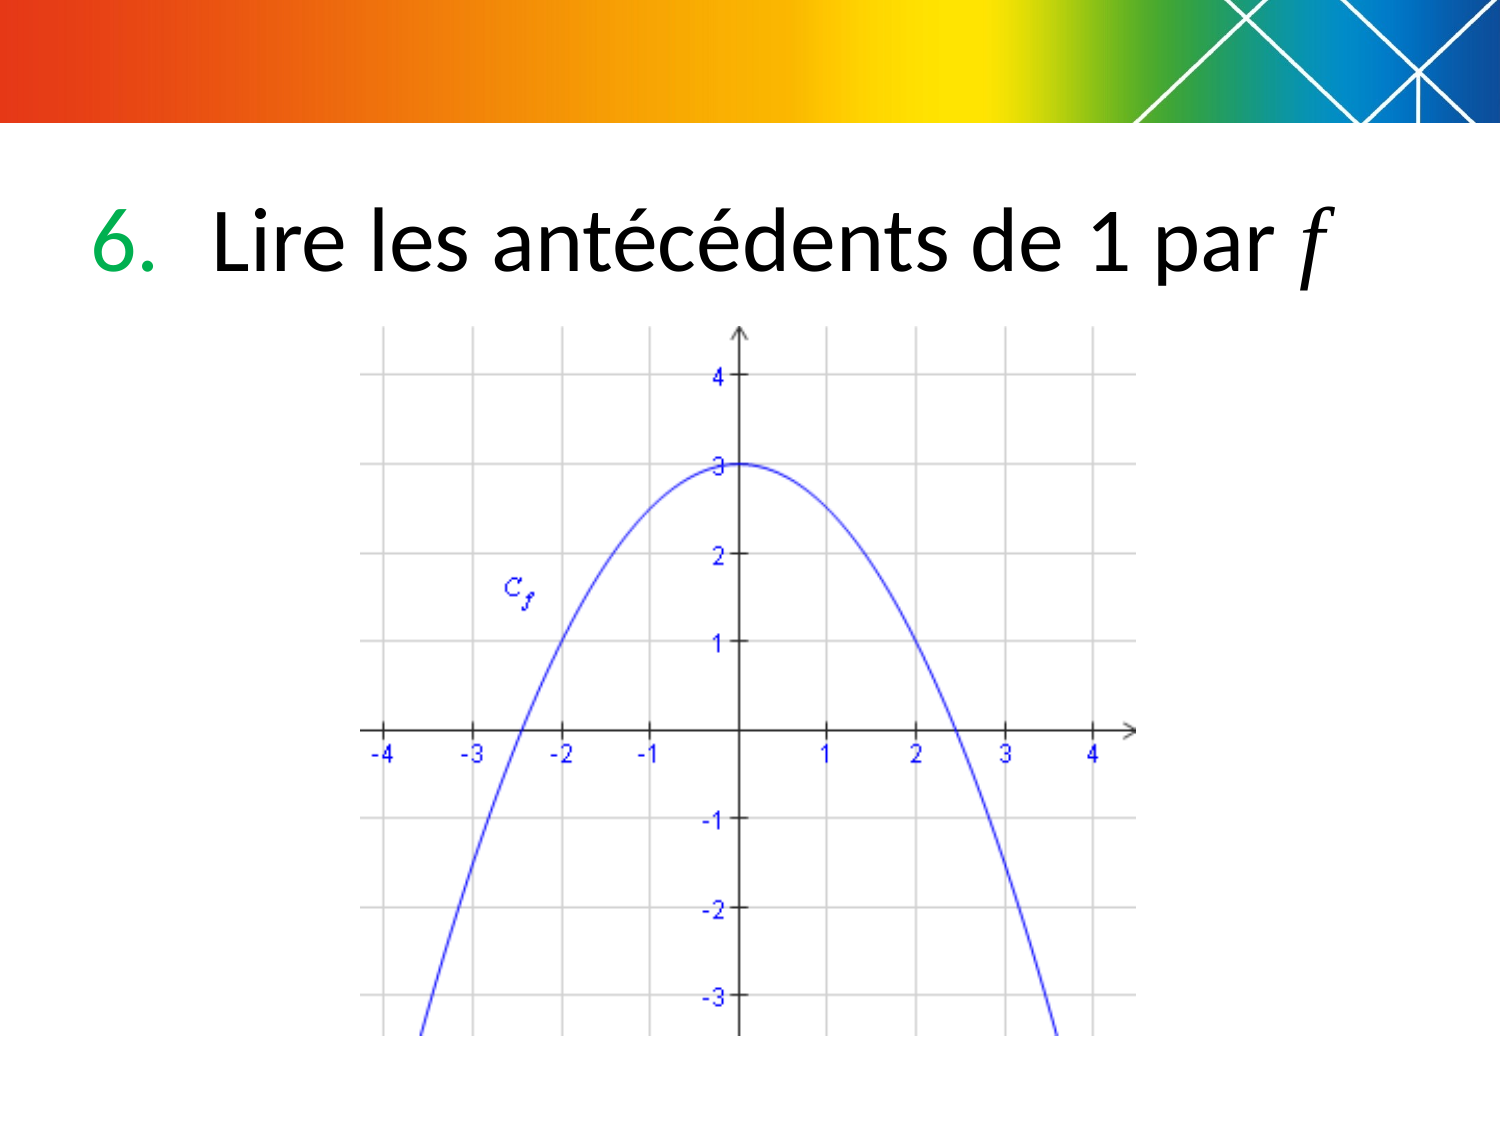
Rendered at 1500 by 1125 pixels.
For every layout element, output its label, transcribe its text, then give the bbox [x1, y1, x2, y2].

picture [0, 0, 1359, 123]
picture [360, 326, 1136, 1036]
title Lire les antécédents de 1 par f [75, 163, 1426, 305]
picture [1340, 0, 1500, 123]
